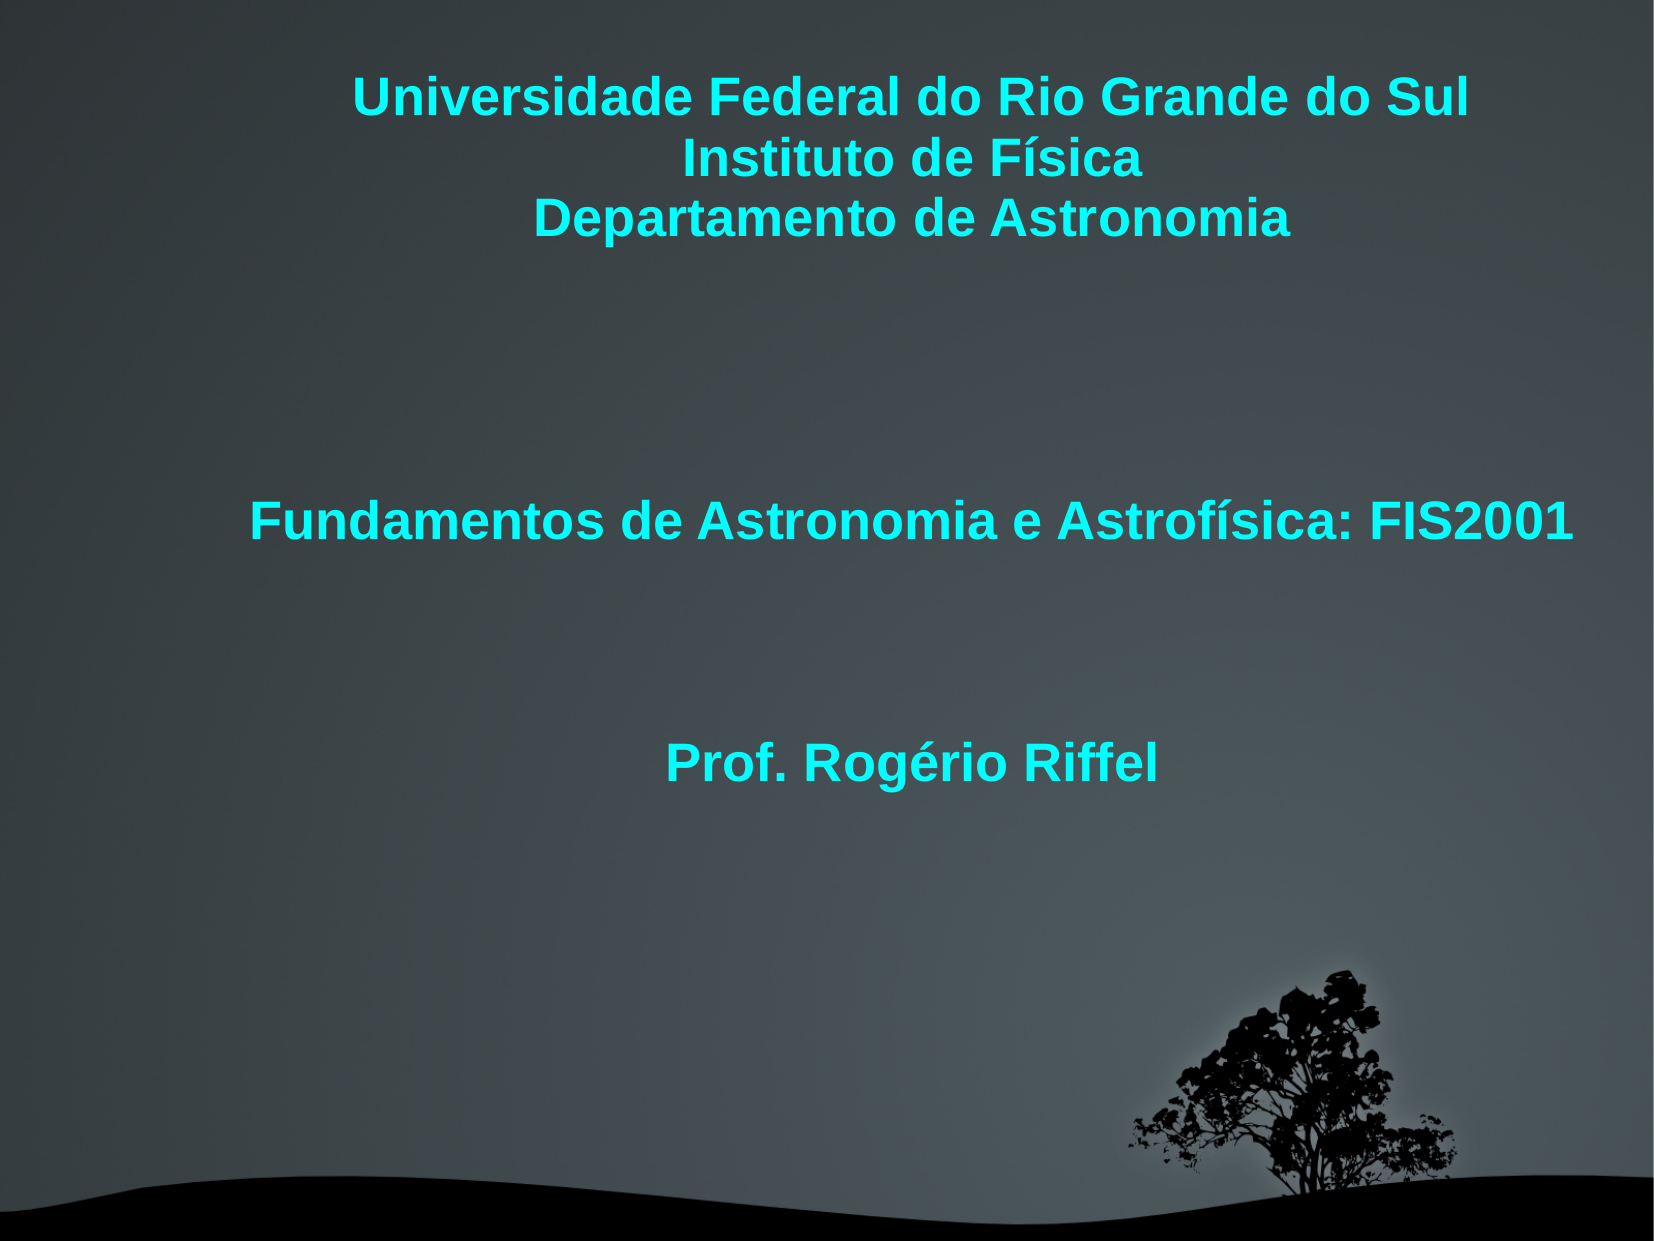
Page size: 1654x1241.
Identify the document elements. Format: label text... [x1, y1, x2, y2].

picture [0, 0, 1654, 1241]
text_box Universidade Federal do Rio Grande do Sul Instituto de Física Departamento de Astronomia Fundamentos de Astronomia e Astrofísica: FIS2001 Prof. Rogério Riffel [234, 59, 1565, 1141]
